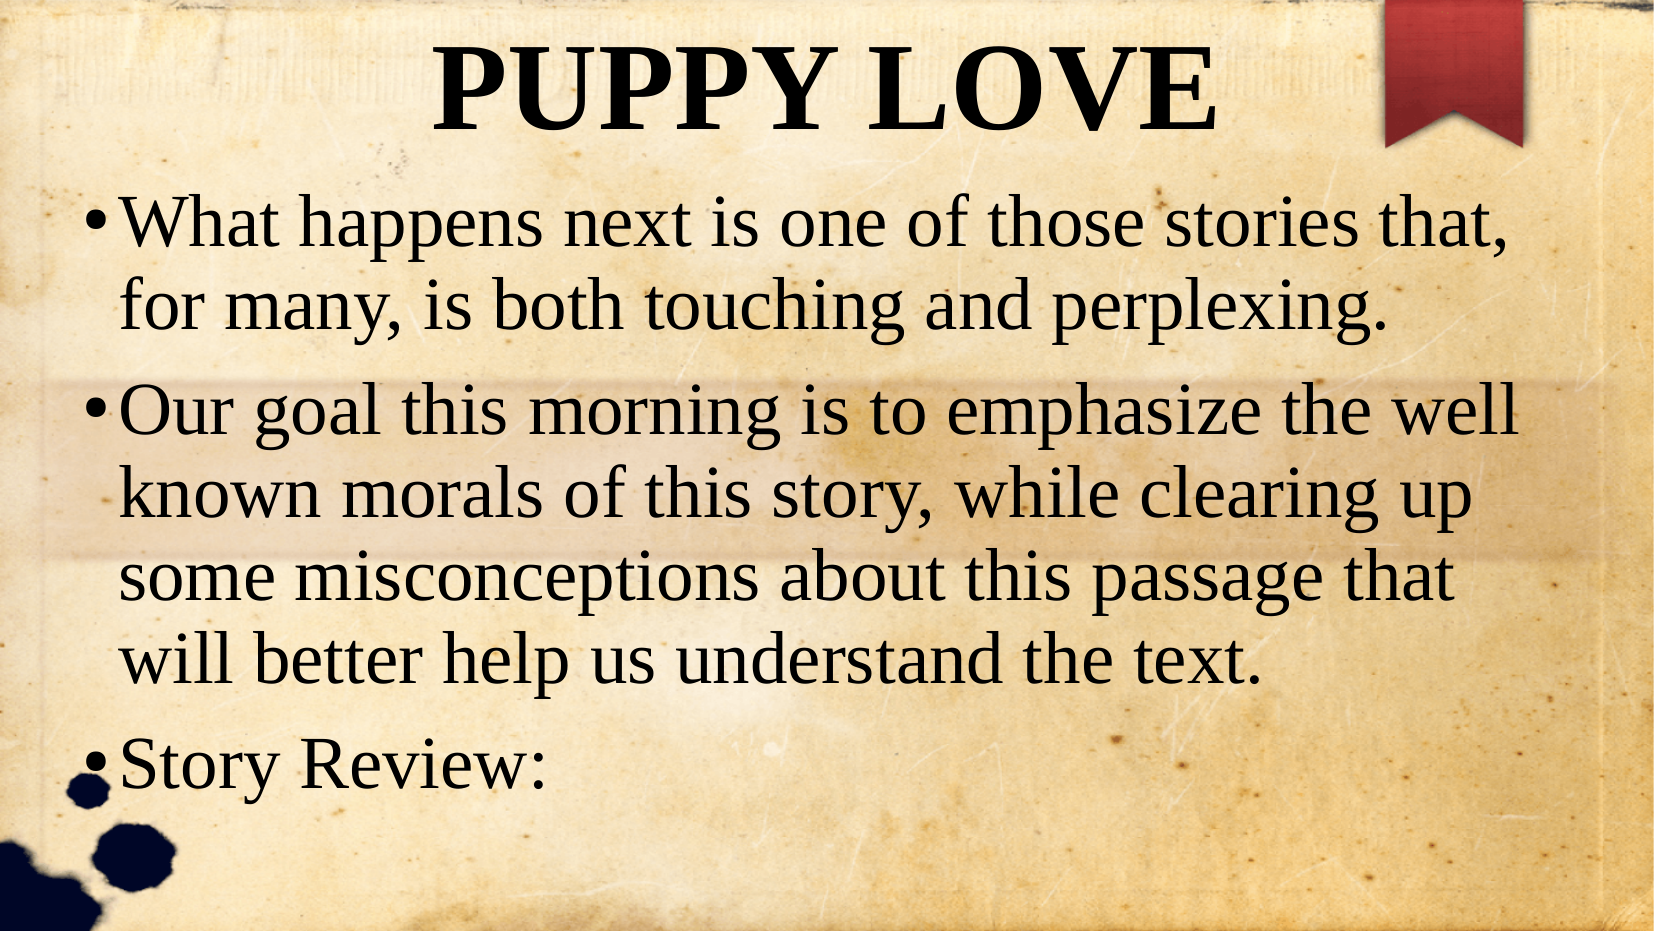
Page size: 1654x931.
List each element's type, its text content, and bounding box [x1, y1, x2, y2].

list What happens next is one of those stories that, for many, is both touching and perplexing. Our goal this morning is to emphasize the well known morals of this story, while clearing up some misconceptions about this passage that will better help us understand the text. Story Review: [82, 180, 1571, 901]
title PUPPY LOVE [82, 9, 1571, 166]
picture [0, 0, 1654, 931]
